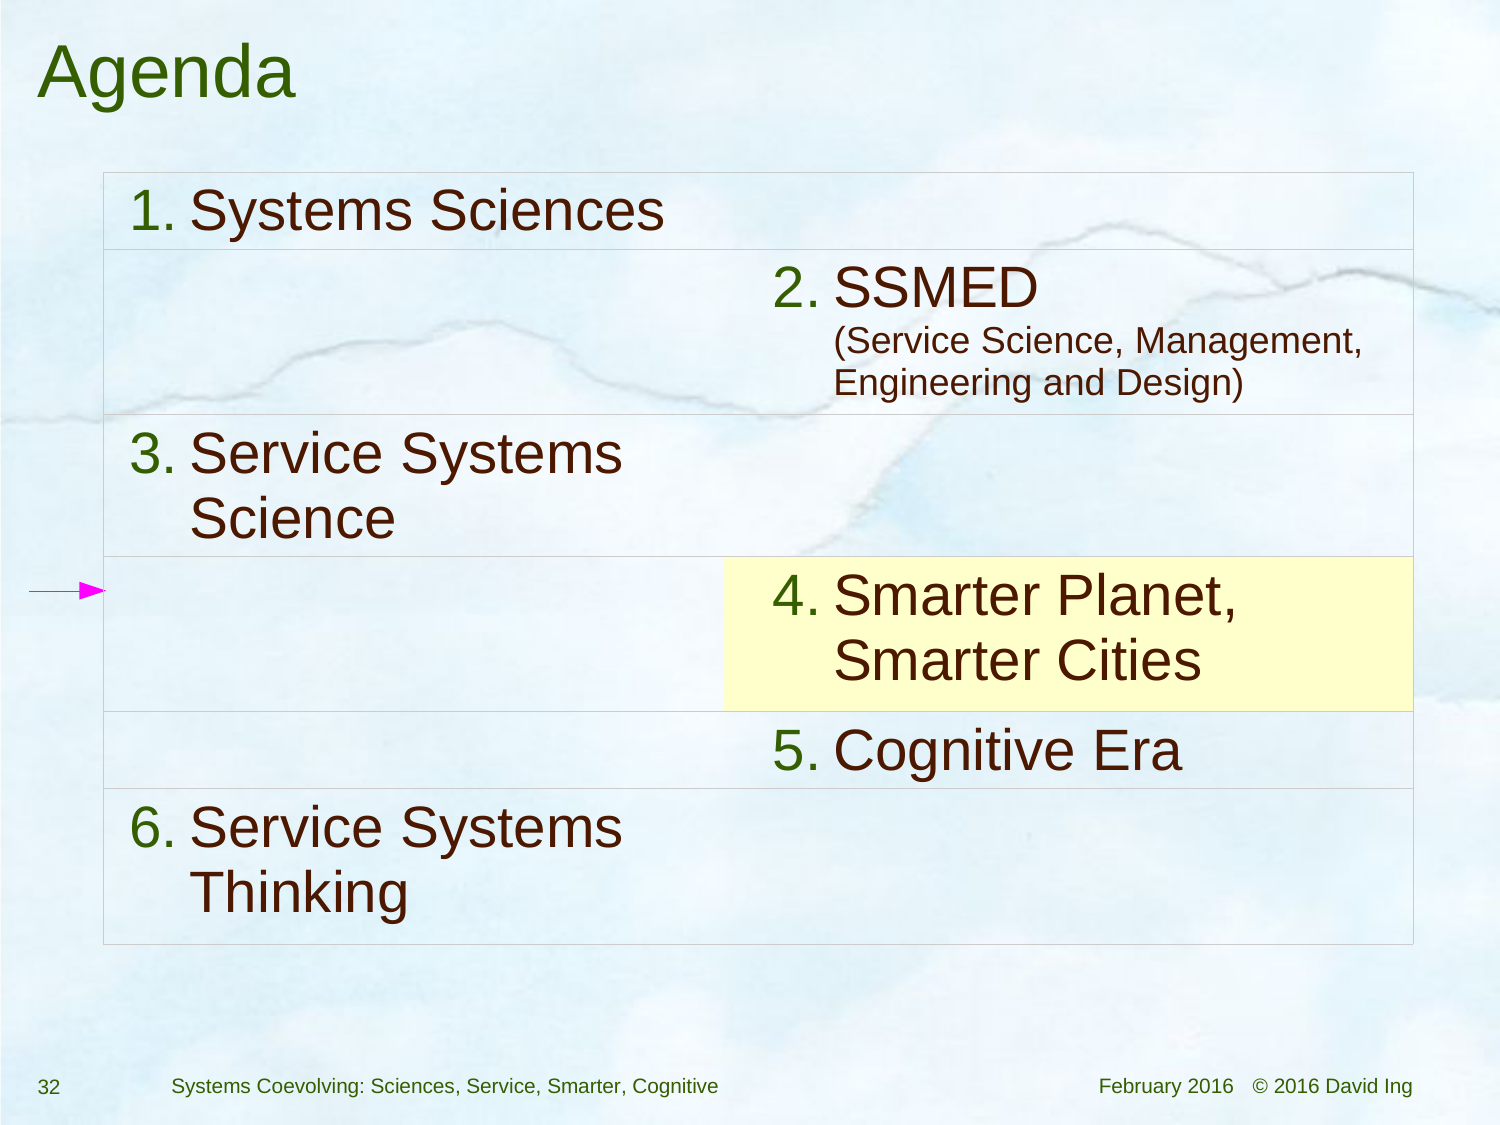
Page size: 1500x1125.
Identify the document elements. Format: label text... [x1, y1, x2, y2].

table_cell 2. [724, 250, 827, 414]
table_cell 3. [104, 415, 184, 556]
table_cell [184, 557, 724, 711]
table_cell 5. [724, 712, 827, 788]
table_cell [184, 712, 724, 788]
table_cell Service Systems Thinking [184, 789, 724, 944]
table_cell [827, 415, 1413, 556]
title Agenda [37, 37, 1463, 152]
table_cell [104, 250, 184, 414]
table_header [724, 173, 827, 249]
table_cell Service Systems Science [184, 415, 724, 556]
picture [0, 0, 1500, 1125]
table_cell Cognitive Era [827, 712, 1413, 788]
table_cell [724, 415, 827, 556]
table_header Systems Sciences [184, 173, 724, 249]
table_cell [104, 712, 184, 788]
table_header [827, 173, 1413, 249]
table_cell 4. [724, 557, 827, 711]
table_cell 6. [104, 789, 184, 944]
table_cell [104, 557, 184, 711]
table_cell [724, 789, 827, 944]
table_cell [184, 250, 724, 414]
table_cell Smarter Planet, Smarter Cities [827, 557, 1413, 711]
table_cell SSMED (Service Science, Management, Engineering and Design) [827, 250, 1413, 414]
table_header 1. [104, 173, 184, 249]
table_cell [827, 789, 1413, 944]
